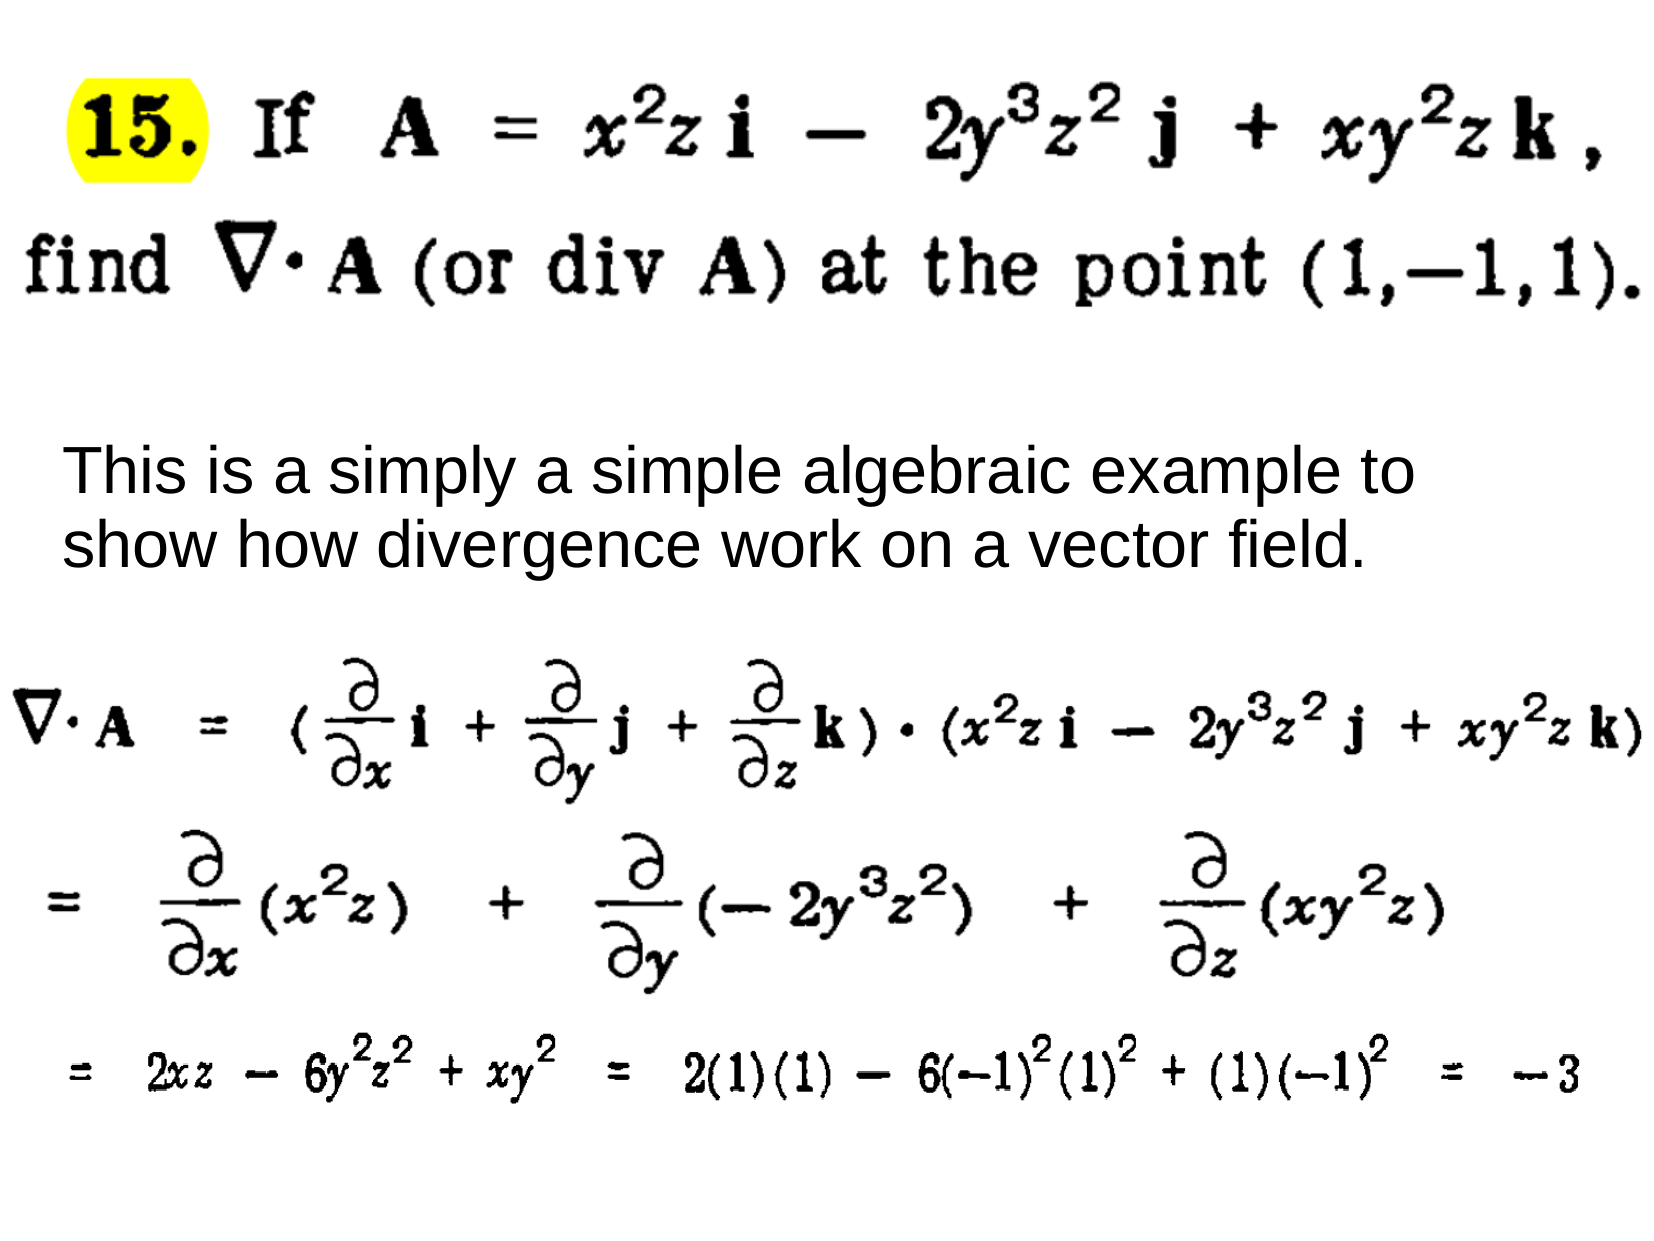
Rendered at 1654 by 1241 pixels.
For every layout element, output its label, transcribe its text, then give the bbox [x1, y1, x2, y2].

picture [0, 58, 1654, 337]
picture [23, 815, 1595, 1134]
picture [0, 637, 1654, 813]
text_box This is a simply a simple algebraic example to show how divergence work on a vector field. [47, 425, 1548, 590]
